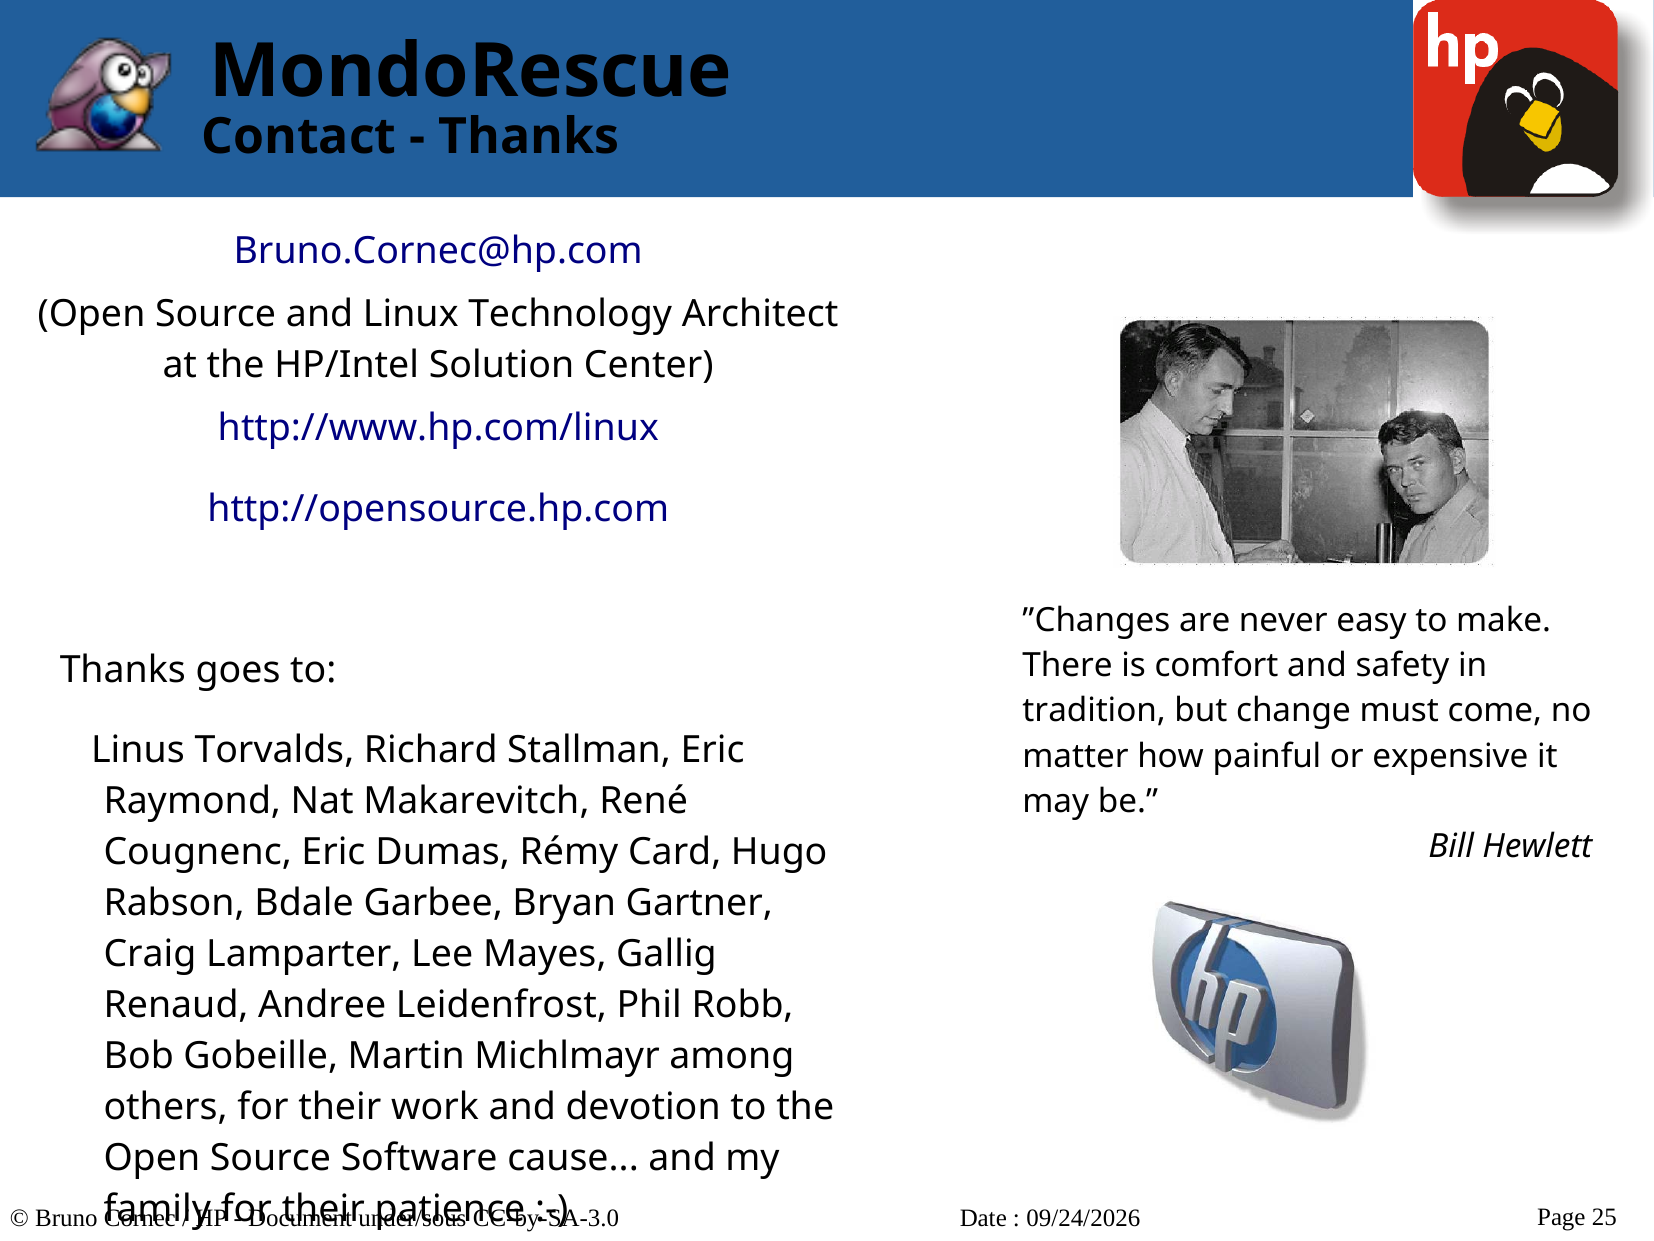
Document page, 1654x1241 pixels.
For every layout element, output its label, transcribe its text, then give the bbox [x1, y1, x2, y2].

picture [0, 0, 211, 199]
list Bruno.Cornec@hp.com (Open Source and Linux Technology Architect at the HP/Intel Solution Center) http://www.hp.com/linux http://opensource.hp.com Thanks goes to: Linus Torvalds, Richard Stallman, Eric Raymond, Nat Makarevitch, René Cougnenc, Eric Dumas, Rémy Card, Hugo Rabson, Bdale Garbee, Bryan Gartner, Craig Lamparter, Lee Mayes, Gallig Renaud, Andree Leidenfrost, Phil Robb, Bob Gobeille, Martin Michlmayr among others, for their work and devotion to the Open Source Software cause... and my family for their patience :-) [20, 223, 856, 1201]
picture [1113, 316, 1496, 568]
picture [1413, 0, 1654, 235]
text_box ”Changes are never easy to make. There is comfort and safety in tradition, but change must come, no matter how painful or expensive it may be.” Bill Hewlett [1022, 595, 1634, 877]
picture [1105, 890, 1422, 1130]
title Contact - Thanks [201, 32, 1191, 241]
